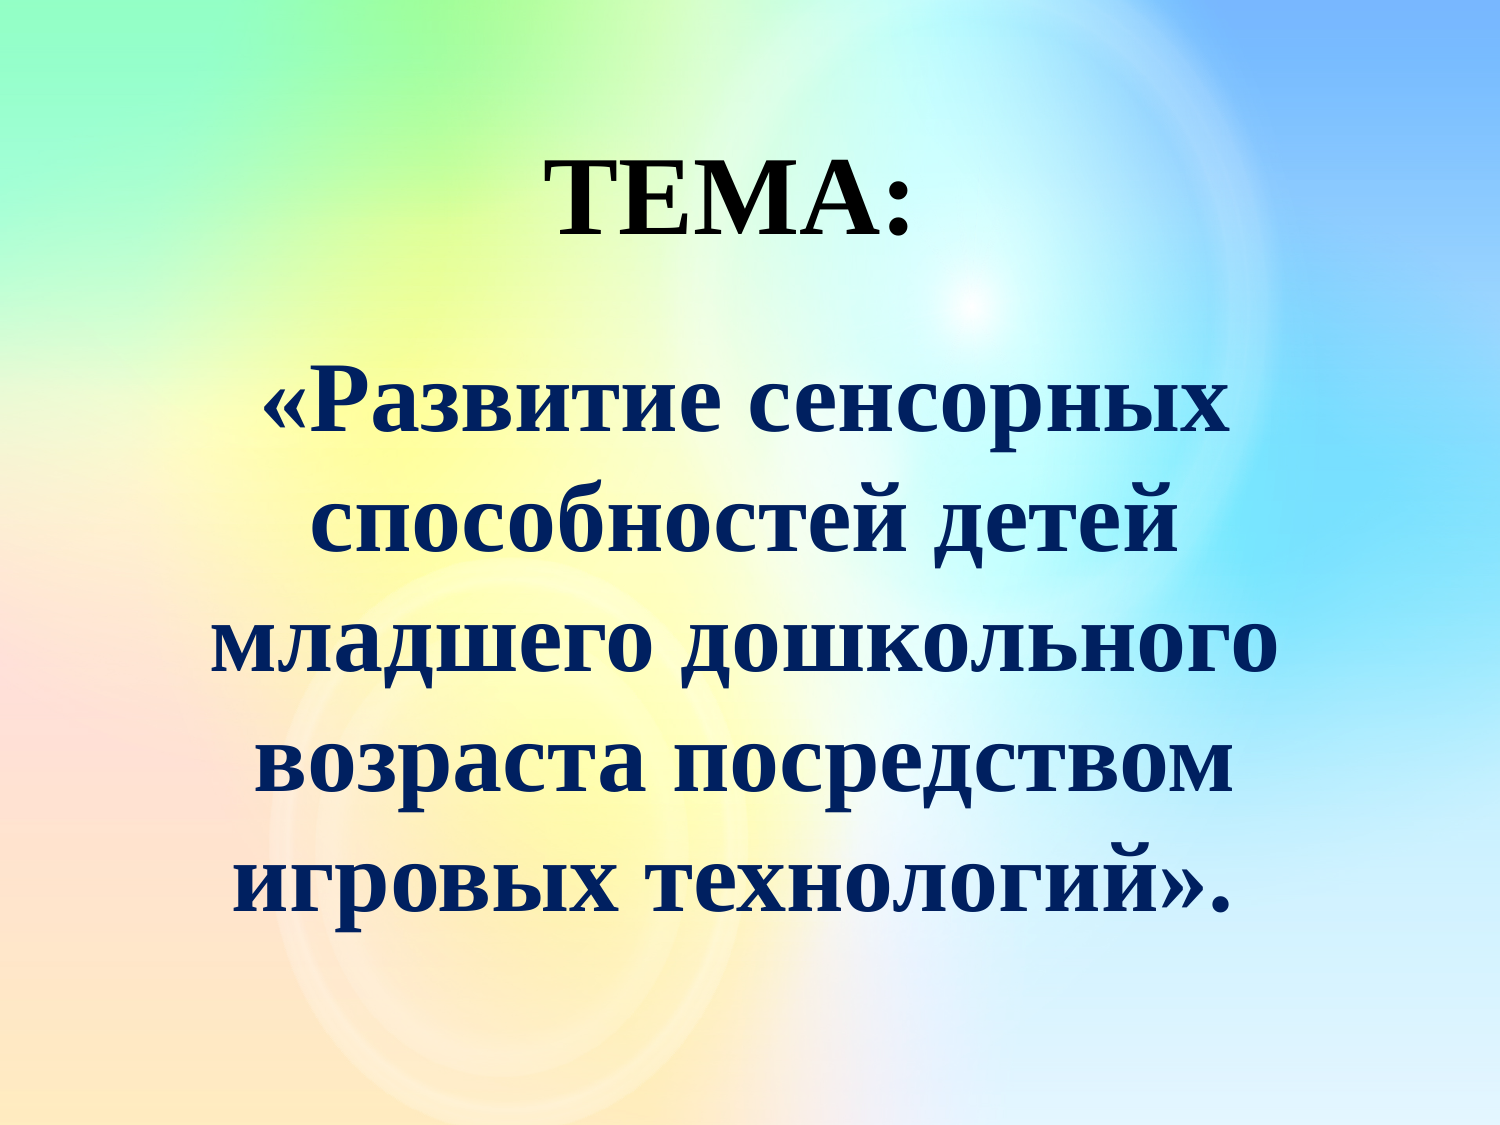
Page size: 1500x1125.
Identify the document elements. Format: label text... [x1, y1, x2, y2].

text_box ТЕМА: [148, 114, 1343, 264]
text_box «Развитие сенсорных способностей детей младшего дошкольного возраста посредством игровых технологий». [93, 324, 1397, 939]
